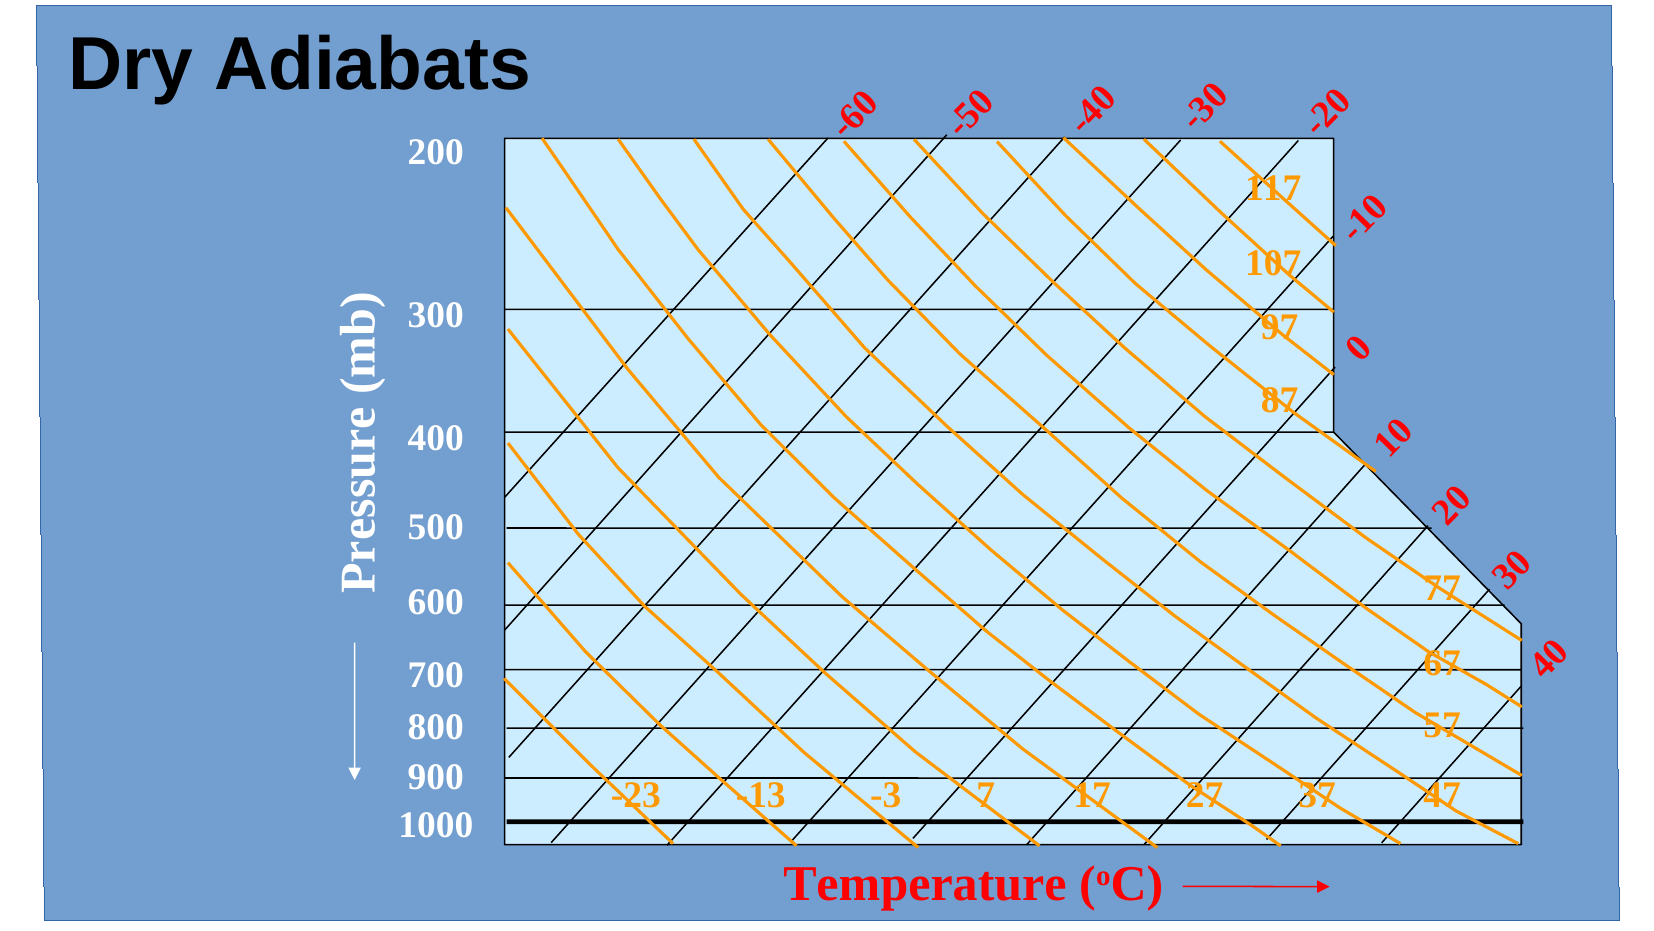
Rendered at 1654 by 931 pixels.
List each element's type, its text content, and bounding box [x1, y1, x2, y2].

text_box 30 [1479, 510, 1566, 623]
text_box Pressure (mb) [317, 230, 392, 656]
text_box -13 [704, 762, 818, 823]
text_box 27 [1167, 762, 1242, 823]
text_box 700 [367, 642, 505, 703]
text_box -30 [1145, 47, 1259, 162]
text_box -50 [911, 54, 1024, 168]
text_box 117 [1229, 155, 1318, 215]
text_box 57 [1404, 692, 1480, 753]
text_box Temperature (oC) [729, 842, 1218, 918]
text_box 107 [1229, 230, 1318, 290]
text_box 47 [1404, 762, 1480, 823]
text_box 10 [1334, 378, 1448, 493]
text_box 37 [1279, 762, 1355, 823]
text_box 17 [1054, 762, 1130, 823]
text_box 300 [367, 282, 505, 343]
text_box 600 [367, 569, 505, 630]
text_box -40 [1033, 51, 1147, 165]
text_box 67 [1404, 630, 1480, 690]
text_box 900 [367, 755, 505, 805]
text_box [37, 5, 1620, 921]
text_box 1000 [367, 805, 505, 853]
text_box 87 [1242, 367, 1317, 428]
text_box 20 [1393, 446, 1506, 555]
text_box 500 [367, 494, 505, 555]
text_box 97 [1242, 294, 1317, 355]
text_box -23 [579, 762, 693, 823]
text_box 7 [954, 762, 1017, 823]
text_box 40 [1490, 600, 1603, 714]
text_box -60 [795, 55, 909, 170]
text_box 200 [367, 119, 505, 180]
text_box -10 [1313, 159, 1418, 273]
text_box -3 [829, 762, 943, 823]
text_box 77 [1404, 555, 1480, 615]
text_box 400 [367, 405, 505, 465]
text_box -20 [1268, 53, 1382, 161]
text_box 800 [367, 703, 505, 755]
title Dry Adiabats [0, 5, 601, 113]
text_box 0 [1300, 289, 1413, 403]
